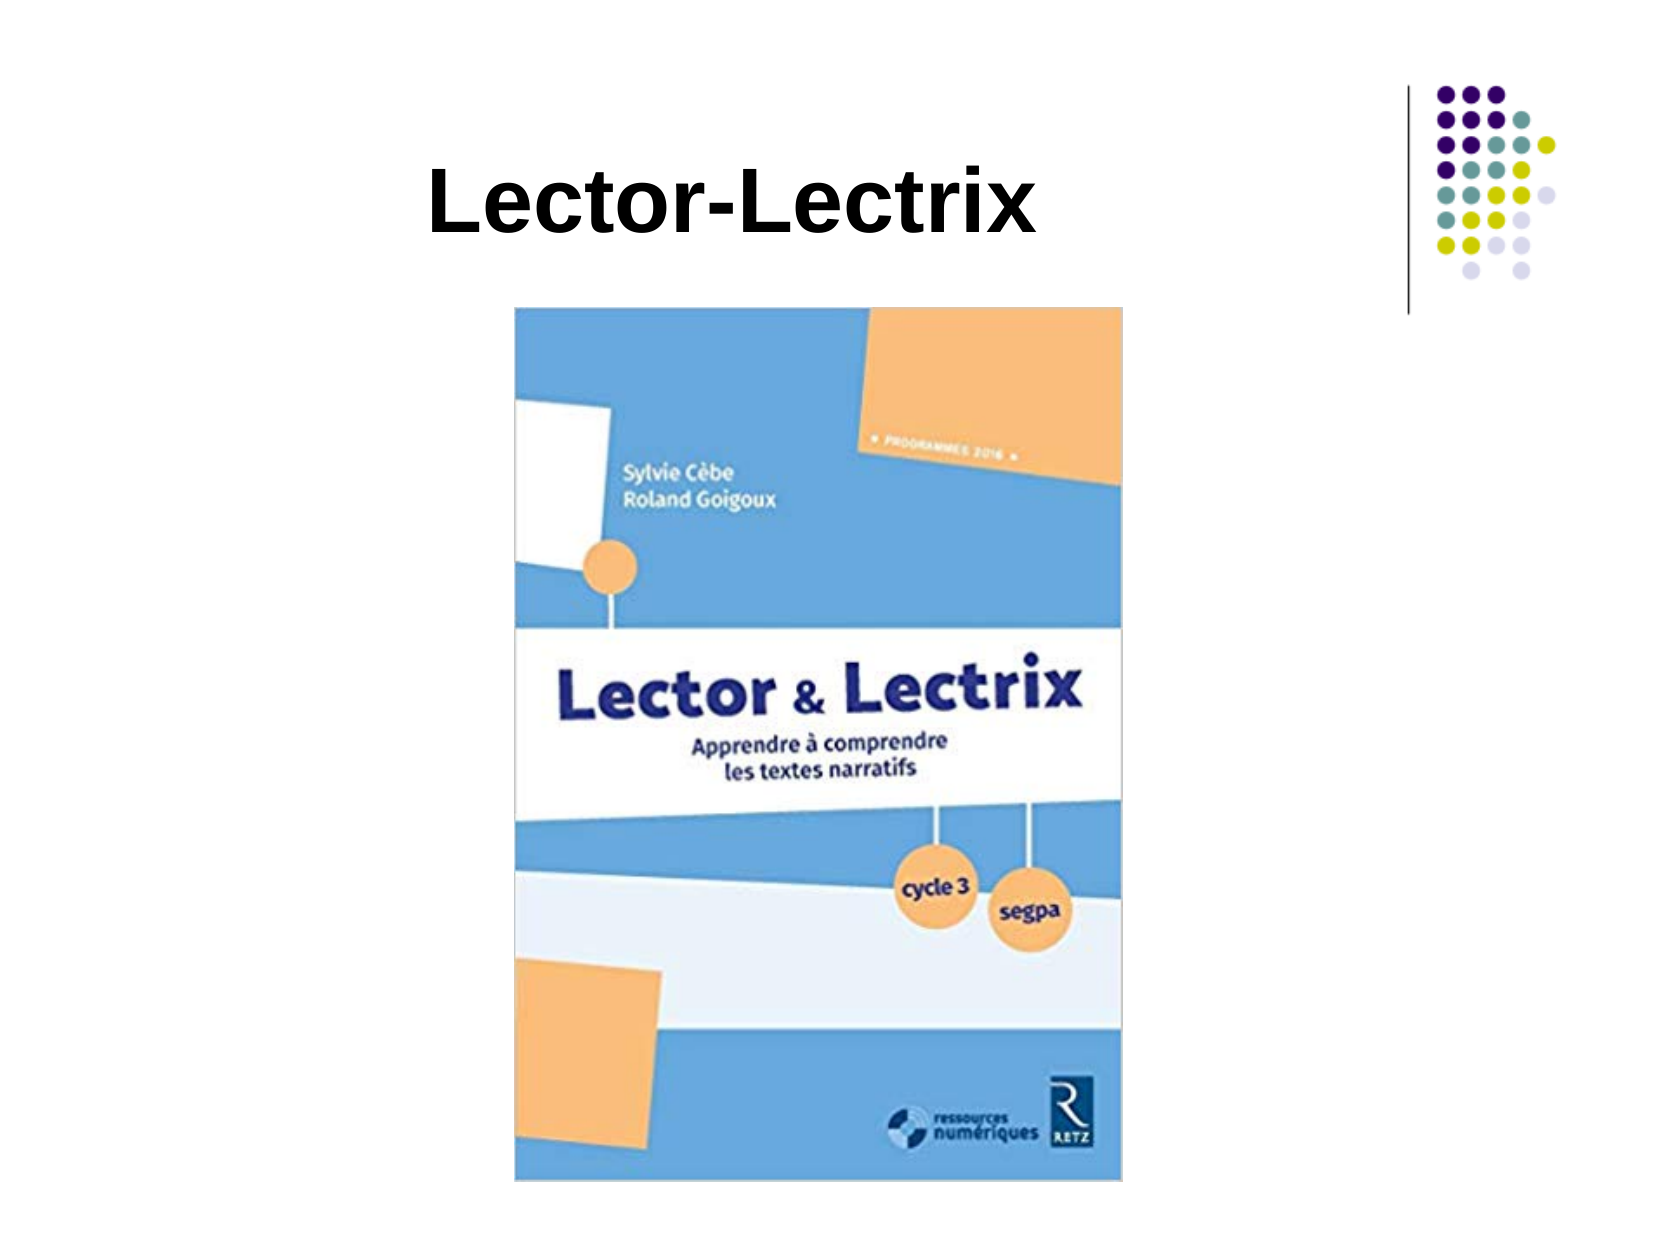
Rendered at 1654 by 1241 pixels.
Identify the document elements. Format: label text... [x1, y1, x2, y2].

title Lector-Lectrix [82, 60, 1311, 331]
picture [514, 307, 1123, 1182]
picture [1311, 55, 1588, 331]
